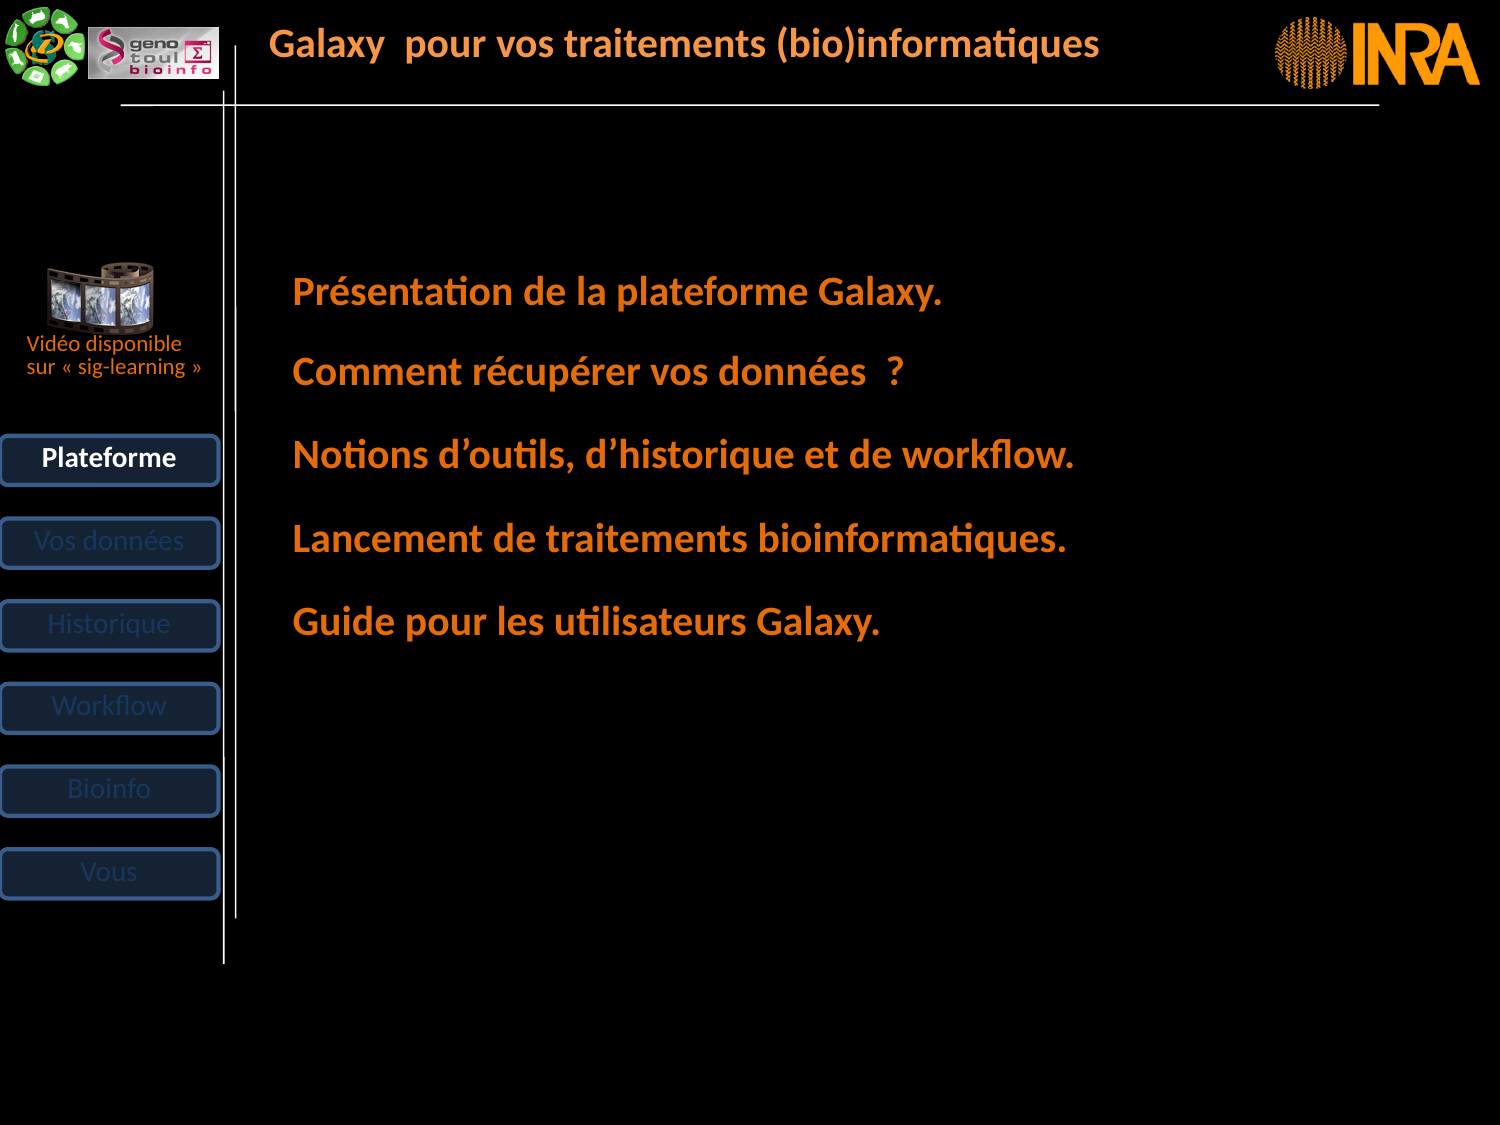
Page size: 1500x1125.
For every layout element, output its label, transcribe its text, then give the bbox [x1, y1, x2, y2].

text_box Vidéo disponible sur « sig-learning » [11, 326, 231, 397]
text_box Galaxy pour vos traitements (bio)informatiques [253, 19, 1270, 85]
text_box Vous [0, 849, 219, 899]
picture [41, 255, 160, 326]
text_box Workflow [0, 683, 219, 734]
text_box Bioinfo [0, 766, 219, 816]
text_box Historique [0, 601, 219, 651]
text_box Vos données [0, 518, 219, 568]
text_box Plateforme [0, 435, 219, 486]
text_box Présentation de la plateforme Galaxy. Comment récupérer vos données ? Notions d’outils, d’historique et de workflow. Lancement de traitements bioinformatiques. Guide pour les utilisateurs Galaxy. [277, 267, 1377, 879]
